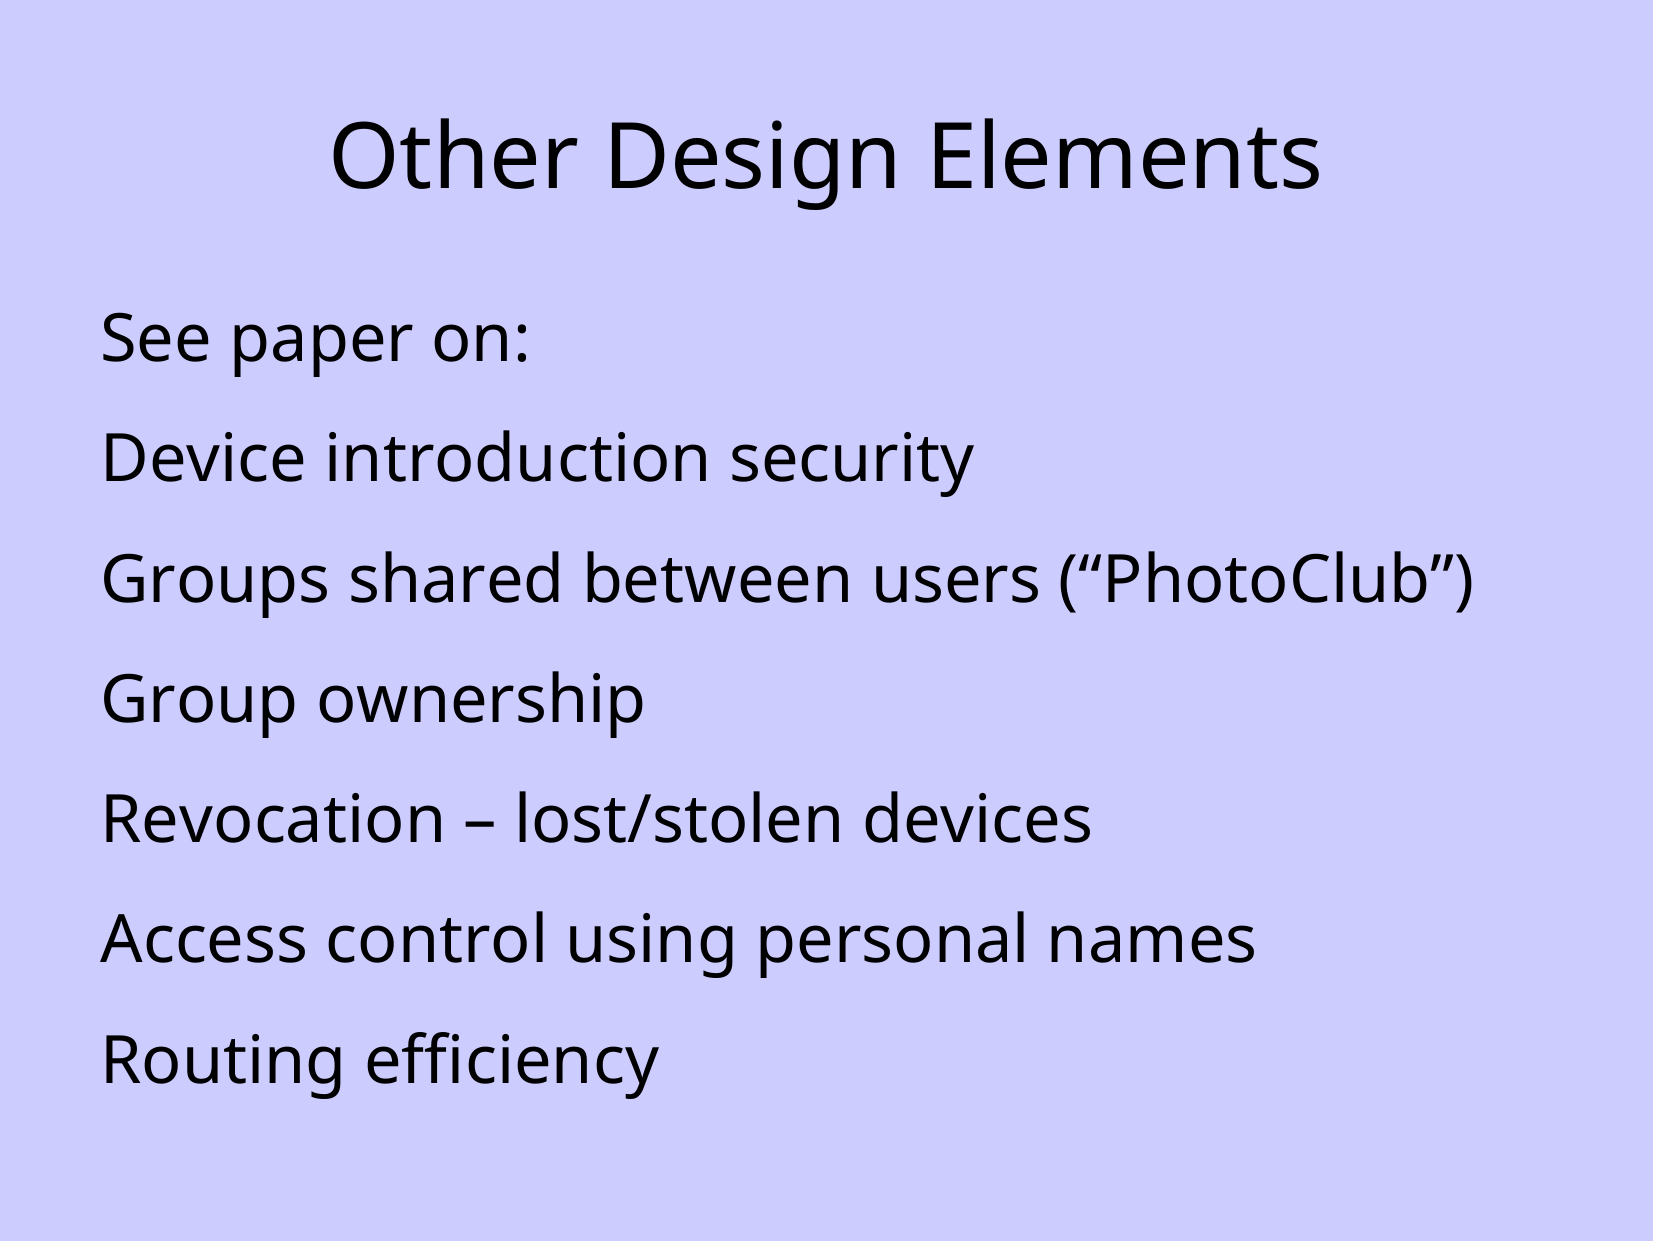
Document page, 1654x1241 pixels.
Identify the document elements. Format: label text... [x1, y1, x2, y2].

title Other Design Elements [82, 49, 1571, 257]
list See paper on: Device introduction security Groups shared between users (“PhotoClub”) Group ownership Revocation – lost/stolen devices Access control using personal names Routing efficiency [82, 290, 1571, 1109]
